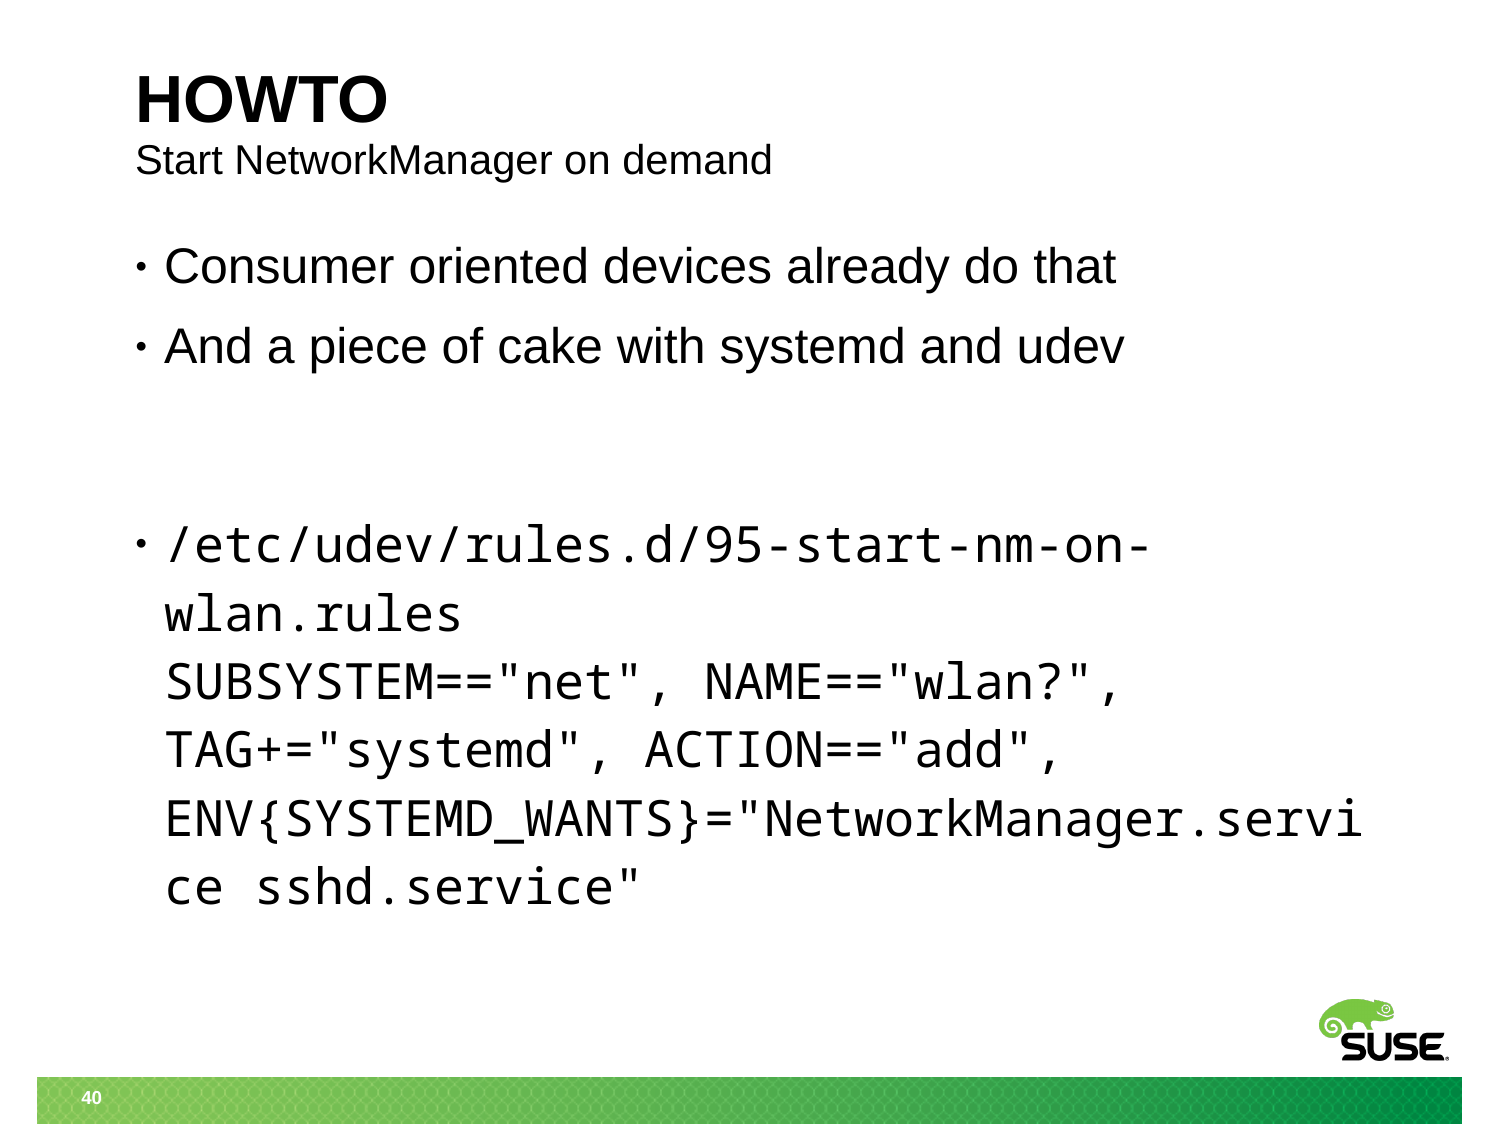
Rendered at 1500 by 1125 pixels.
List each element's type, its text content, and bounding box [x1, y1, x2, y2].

list Consumer oriented devices already do that And a piece of cake with systemd and udev /etc/udev/rules.d/95-start-nm-on-wlan.rules SUBSYSTEM=="net", NAME=="wlan?", TAG+="systemd", ACTION=="add", ENV{SYSTEMD_WANTS}="NetworkManager.service sshd.service" [135, 238, 1372, 982]
picture [1319, 999, 1449, 1061]
title HOWTO Start NetworkManager on demand [135, 41, 1372, 204]
picture [37, 1077, 1462, 1124]
